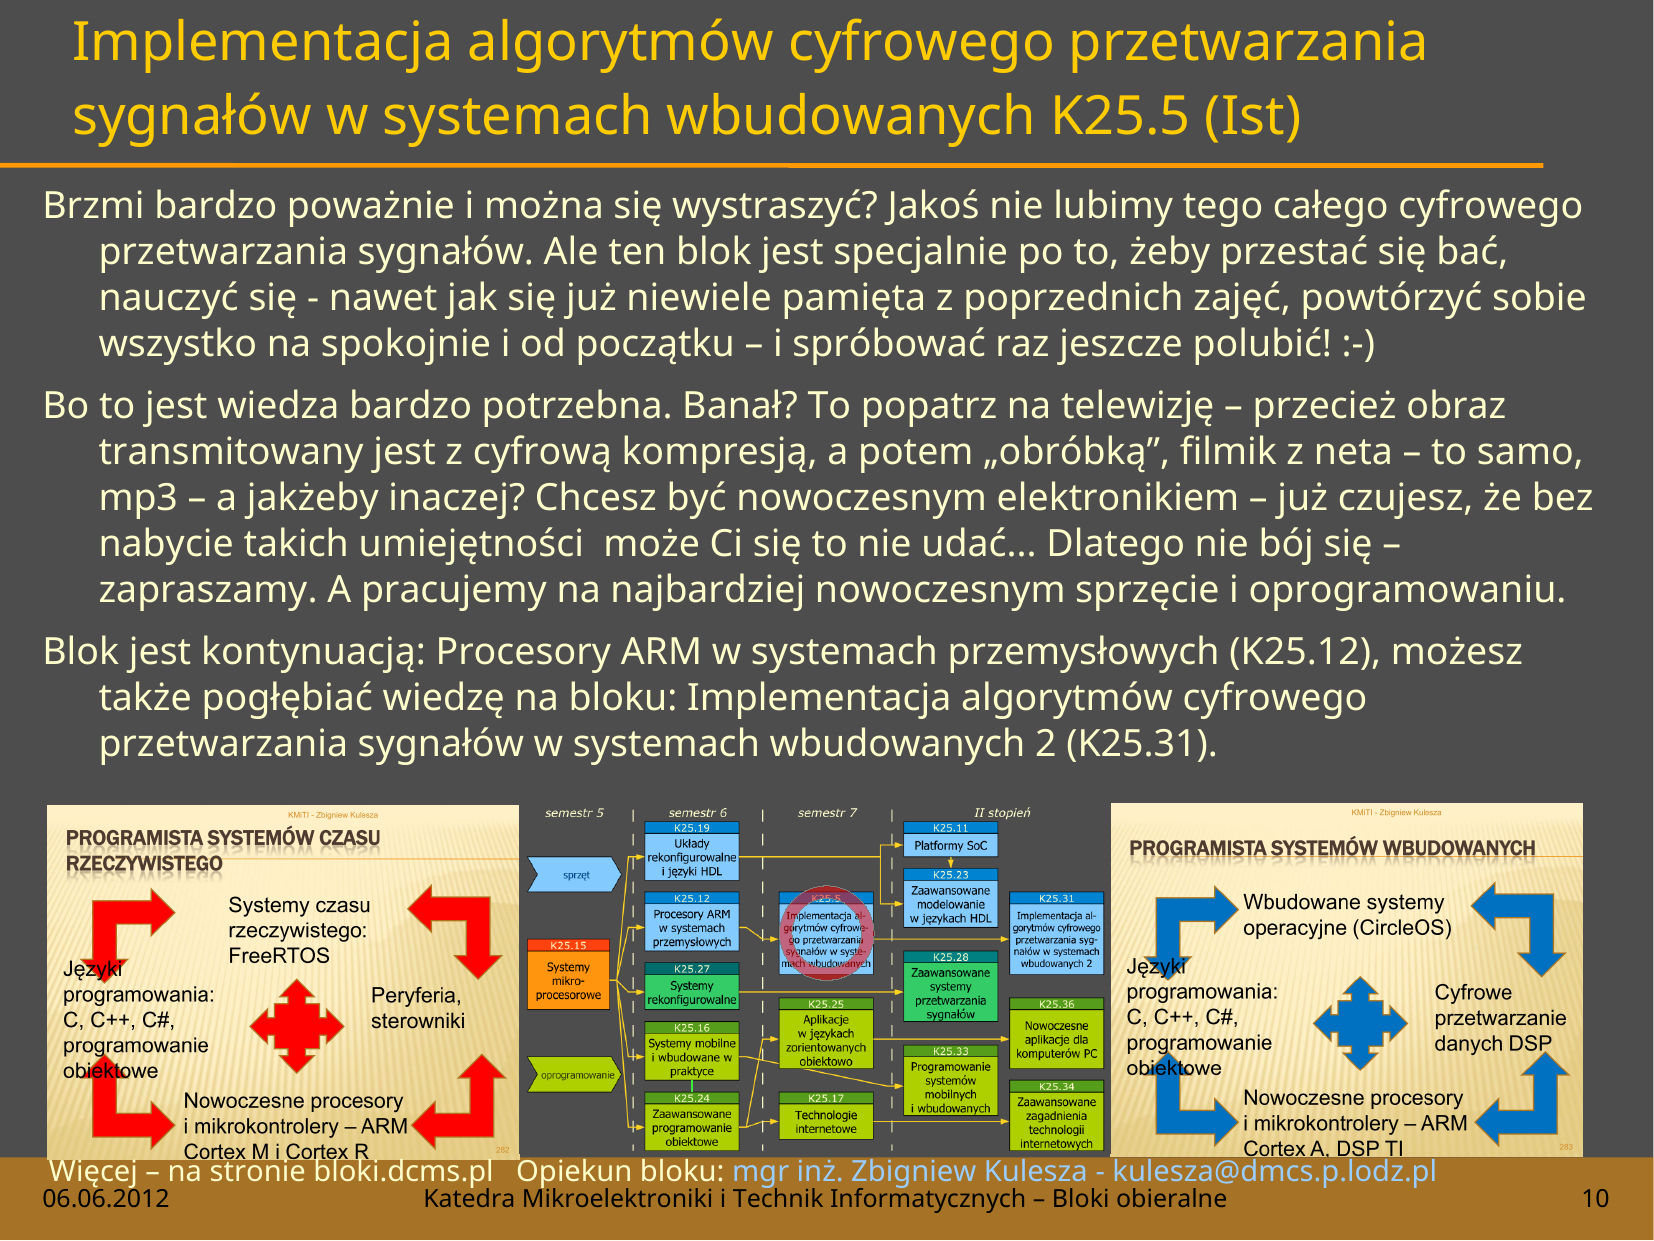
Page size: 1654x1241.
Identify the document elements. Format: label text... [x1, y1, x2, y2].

list Brzmi bardzo poważnie i można się wystraszyć? Jakoś nie lubimy tego całego cyfrowego przetwarzania sygnałów. Ale ten blok jest specjalnie po to, żeby przestać się bać, nauczyć się - nawet jak się już niewiele pamięta z poprzednich zajęć, powtórzyć sobie wszystko na spokojnie i od początku – i spróbować raz jeszcze polubić! :-) Bo to jest wiedza bardzo potrzebna. Banał? To popatrz na telewizję – przecież obraz transmitowany jest z cyfrową kompresją, a potem „obróbką”, filmik z neta – to samo, mp3 – a jakżeby inaczej? Chcesz być nowoczesnym elektronikiem – już czujesz, że bez nabycie takich umiejętności może Ci się to nie udać... Dlatego nie bój się – zapraszamy. A pracujemy na najbardziej nowoczesnym sprzęcie i oprogramowaniu. Blok jest kontynuacją: Procesory ARM w systemach przemysłowych (K25.12), możesz także pogłębiać wiedzę na bloku: Implementacja algorytmów cyfrowego przetwarzania sygnałów w systemach wbudowanych 2 (K25.31). [27, 174, 1630, 855]
list Więcej – na stronie bloki.dcms.pl Opiekun bloku: mgr inż. Zbigniew Kulesza - kulesza@dmcs.p.lodz.pl [33, 1145, 1619, 1235]
text_box [779, 885, 875, 981]
picture [47, 803, 1583, 1145]
title Implementacja algorytmów cyfrowego przetwarzania sygnałów w systemach wbudowanych K25.5 (Ist) [57, 3, 1620, 151]
